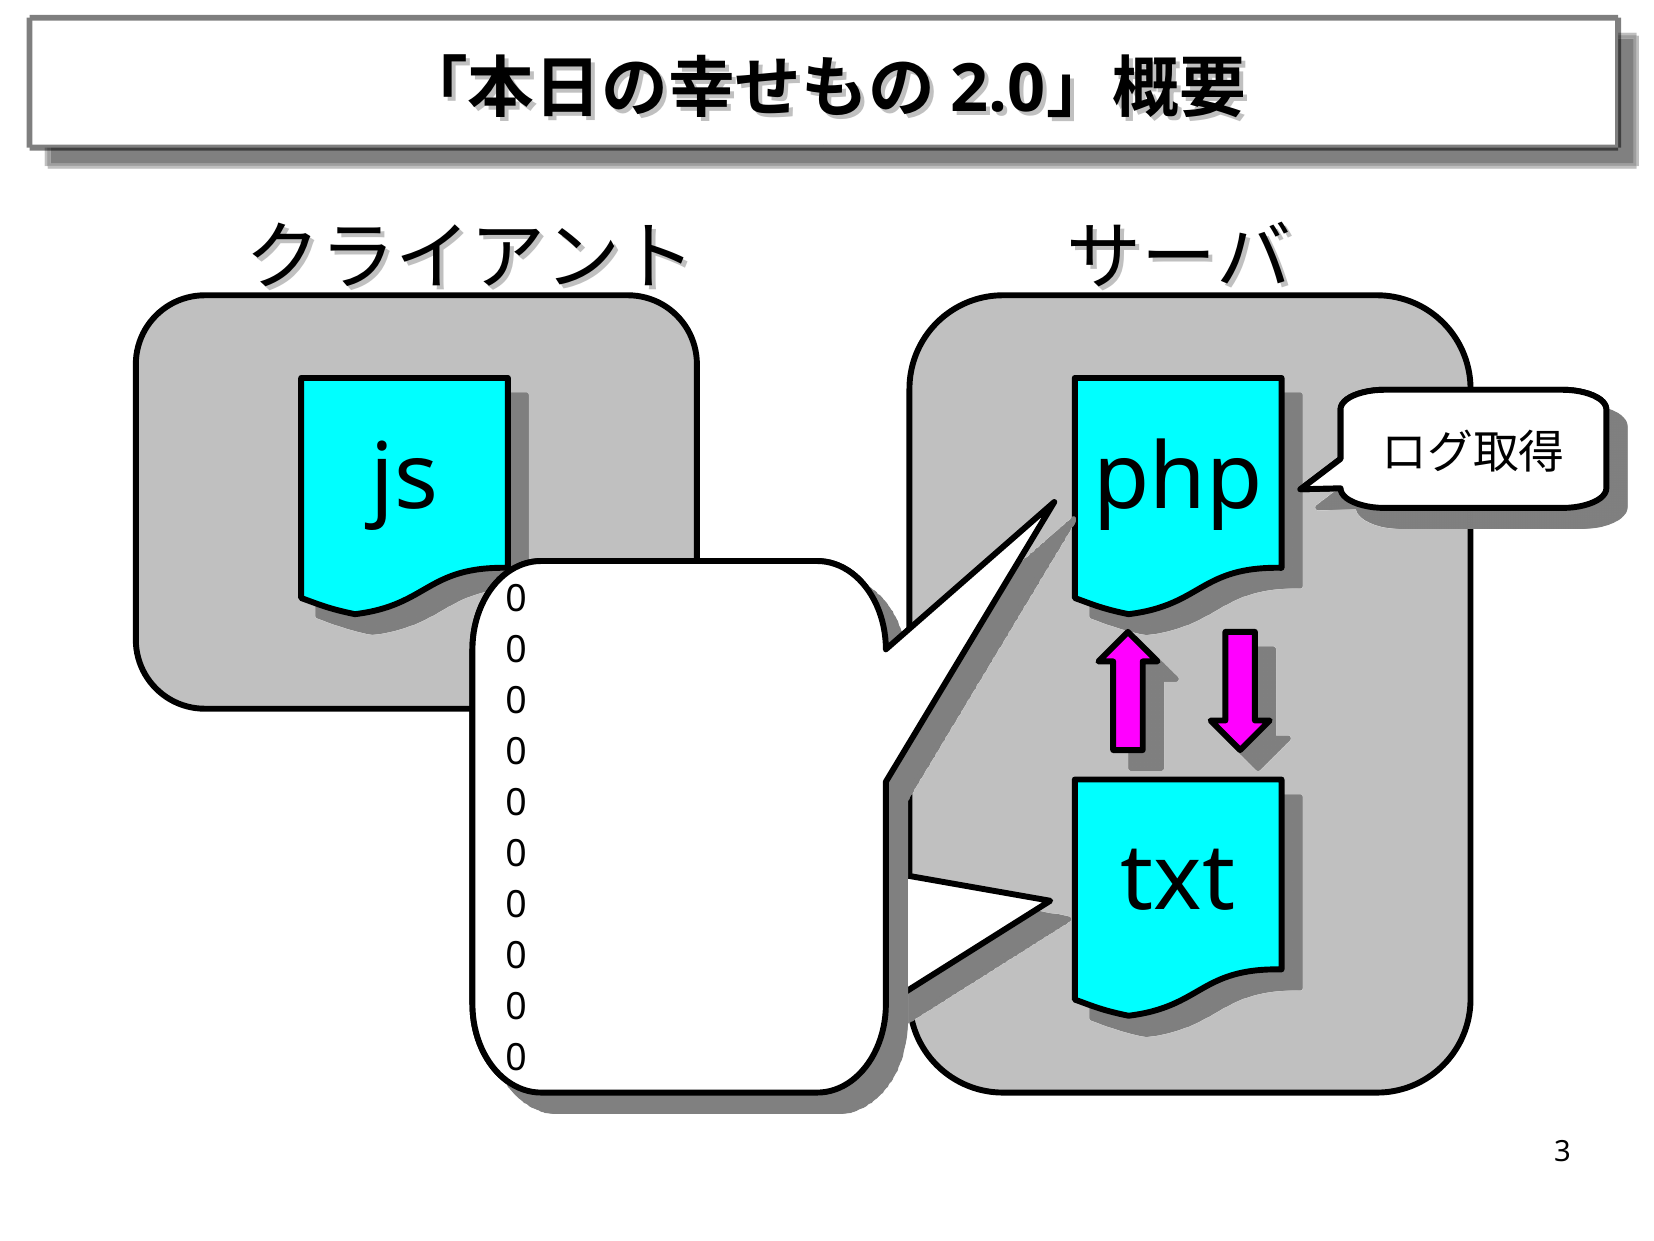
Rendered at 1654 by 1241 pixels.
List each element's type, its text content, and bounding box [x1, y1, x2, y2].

text_box 0 0 0 0 0 0 0 0 0 0 [886, 871, 1051, 1005]
text_box [909, 295, 1471, 1093]
text_box ログ取得 [1300, 389, 1607, 508]
text_box サーバ [1051, 189, 1279, 285]
text_box 0 0 0 0 0 0 0 0 0 0 [472, 501, 1055, 1093]
text_box js [301, 377, 508, 615]
text_box クライアント [230, 189, 586, 285]
text_box 「本日の幸せもの 2.0」概要 [29, 17, 1619, 148]
text_box txt [1074, 779, 1282, 1016]
text_box php [1074, 377, 1282, 615]
text_box [135, 295, 697, 709]
